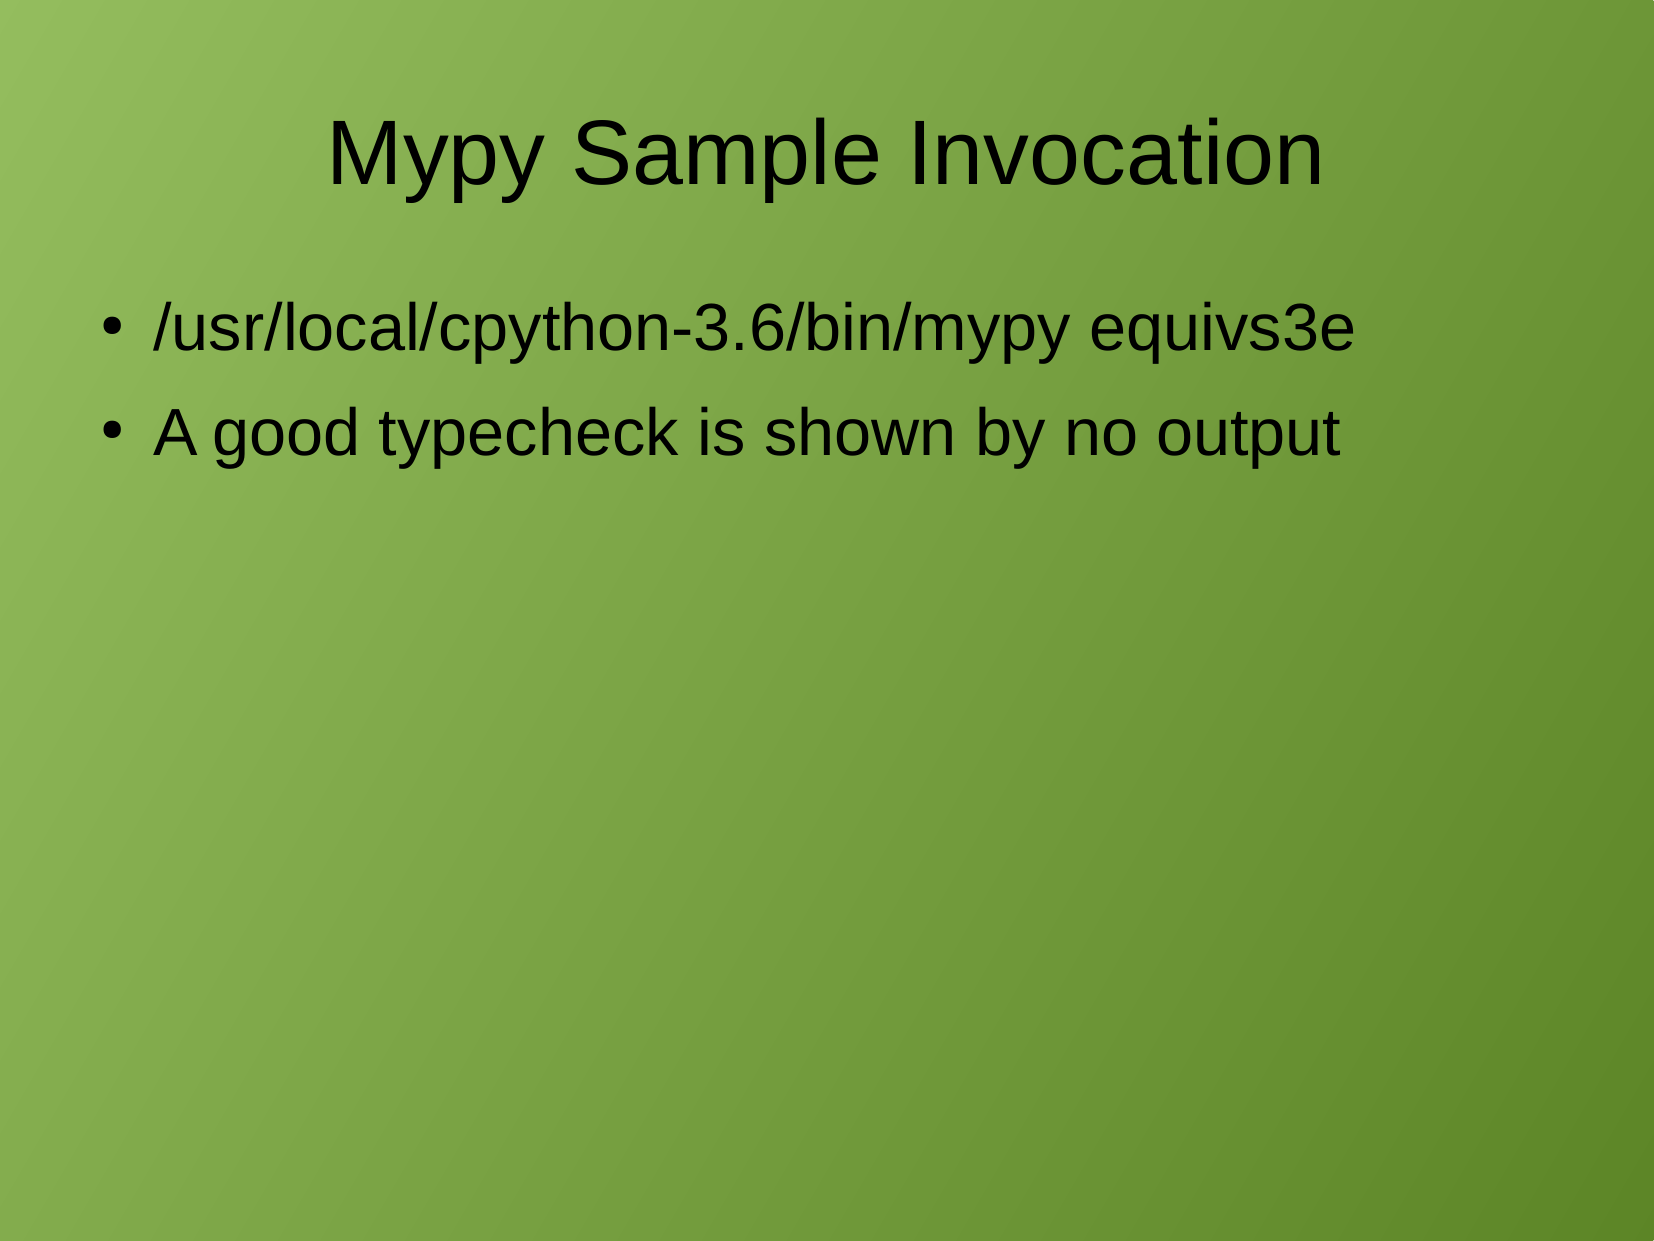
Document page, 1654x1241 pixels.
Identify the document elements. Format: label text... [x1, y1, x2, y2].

list /usr/local/cpython-3.6/bin/mypy equivs3e A good typecheck is shown by no output [82, 290, 1571, 1010]
title Mypy Sample Invocation [82, 49, 1571, 257]
